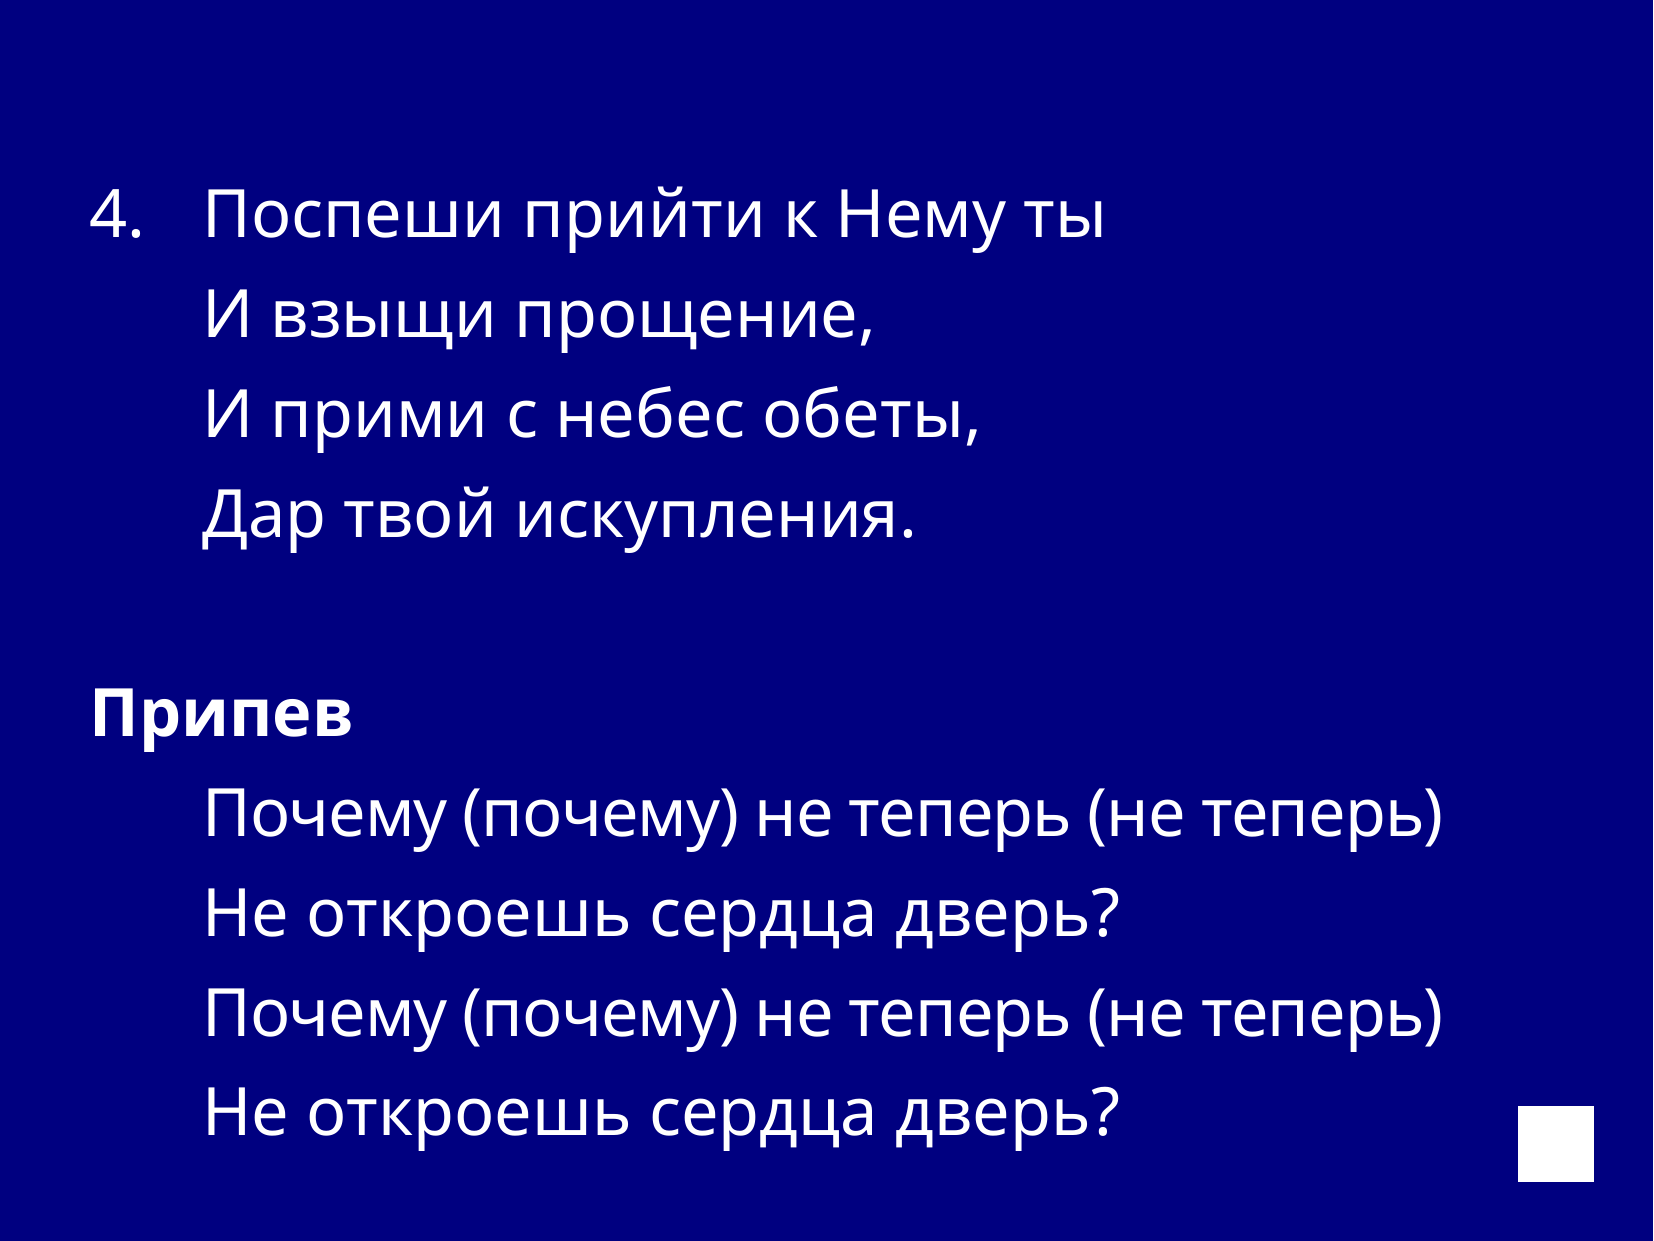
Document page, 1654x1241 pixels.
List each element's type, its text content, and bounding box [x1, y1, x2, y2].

text_box 4. Поспеши прийти к Нему ты И взыщи прощение, И прими с небес обеты, Дар твой искупления. Припев Почему (почему) не теперь (не теперь) Не откроешь сердца дверь? Почему (почему) не теперь (не теперь) Не откроешь сердца дверь? [75, 150, 1653, 1163]
text_box [1518, 1163, 1594, 1182]
